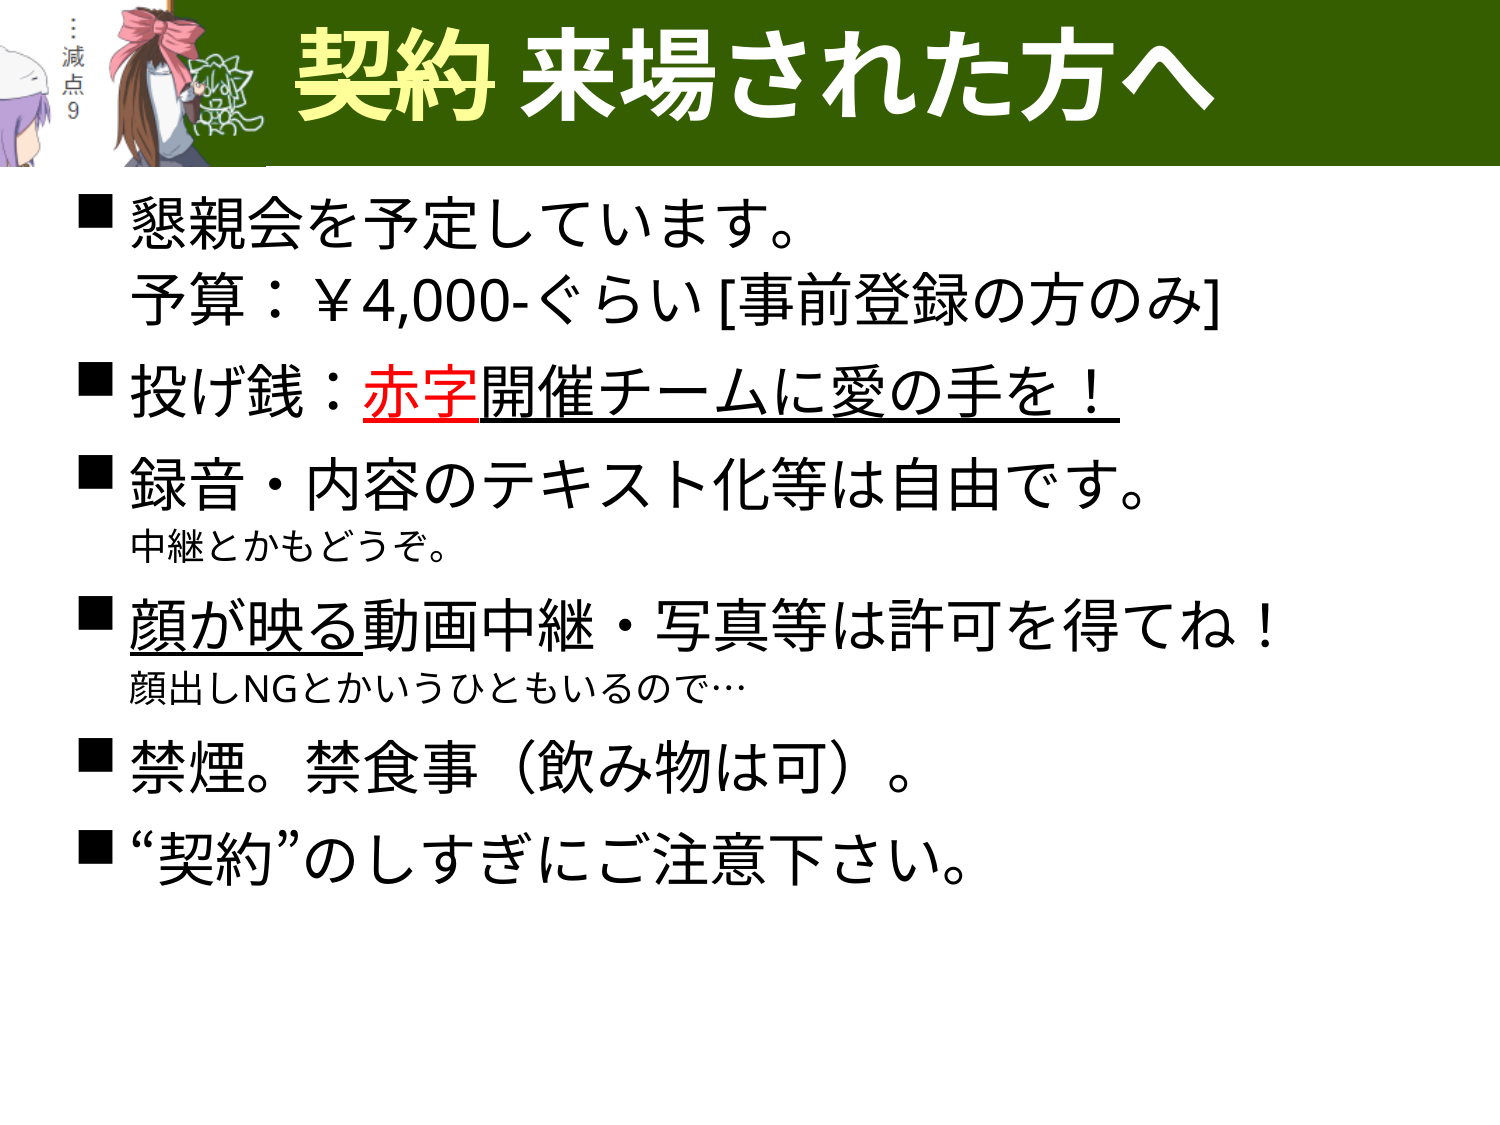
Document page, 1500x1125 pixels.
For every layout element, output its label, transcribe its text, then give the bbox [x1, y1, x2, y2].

list 懇親会を予定しています。 予算：￥4,000-ぐらい [事前登録の方のみ] 投げ銭：赤字開催チームに愛の手を！ 録音・内容のテキスト化等は自由です。 中継とかもどうぞ。 顔が映る動画中継・写真等は許可を得てね！ 顔出しNGとかいうひともいるので… 禁煙。禁食事（飲み物は可）。 “契約”のしすぎにご注意下さい。 [59, 177, 1447, 1108]
title 契約 来場された方へ [295, 0, 1500, 152]
picture [0, 0, 266, 167]
